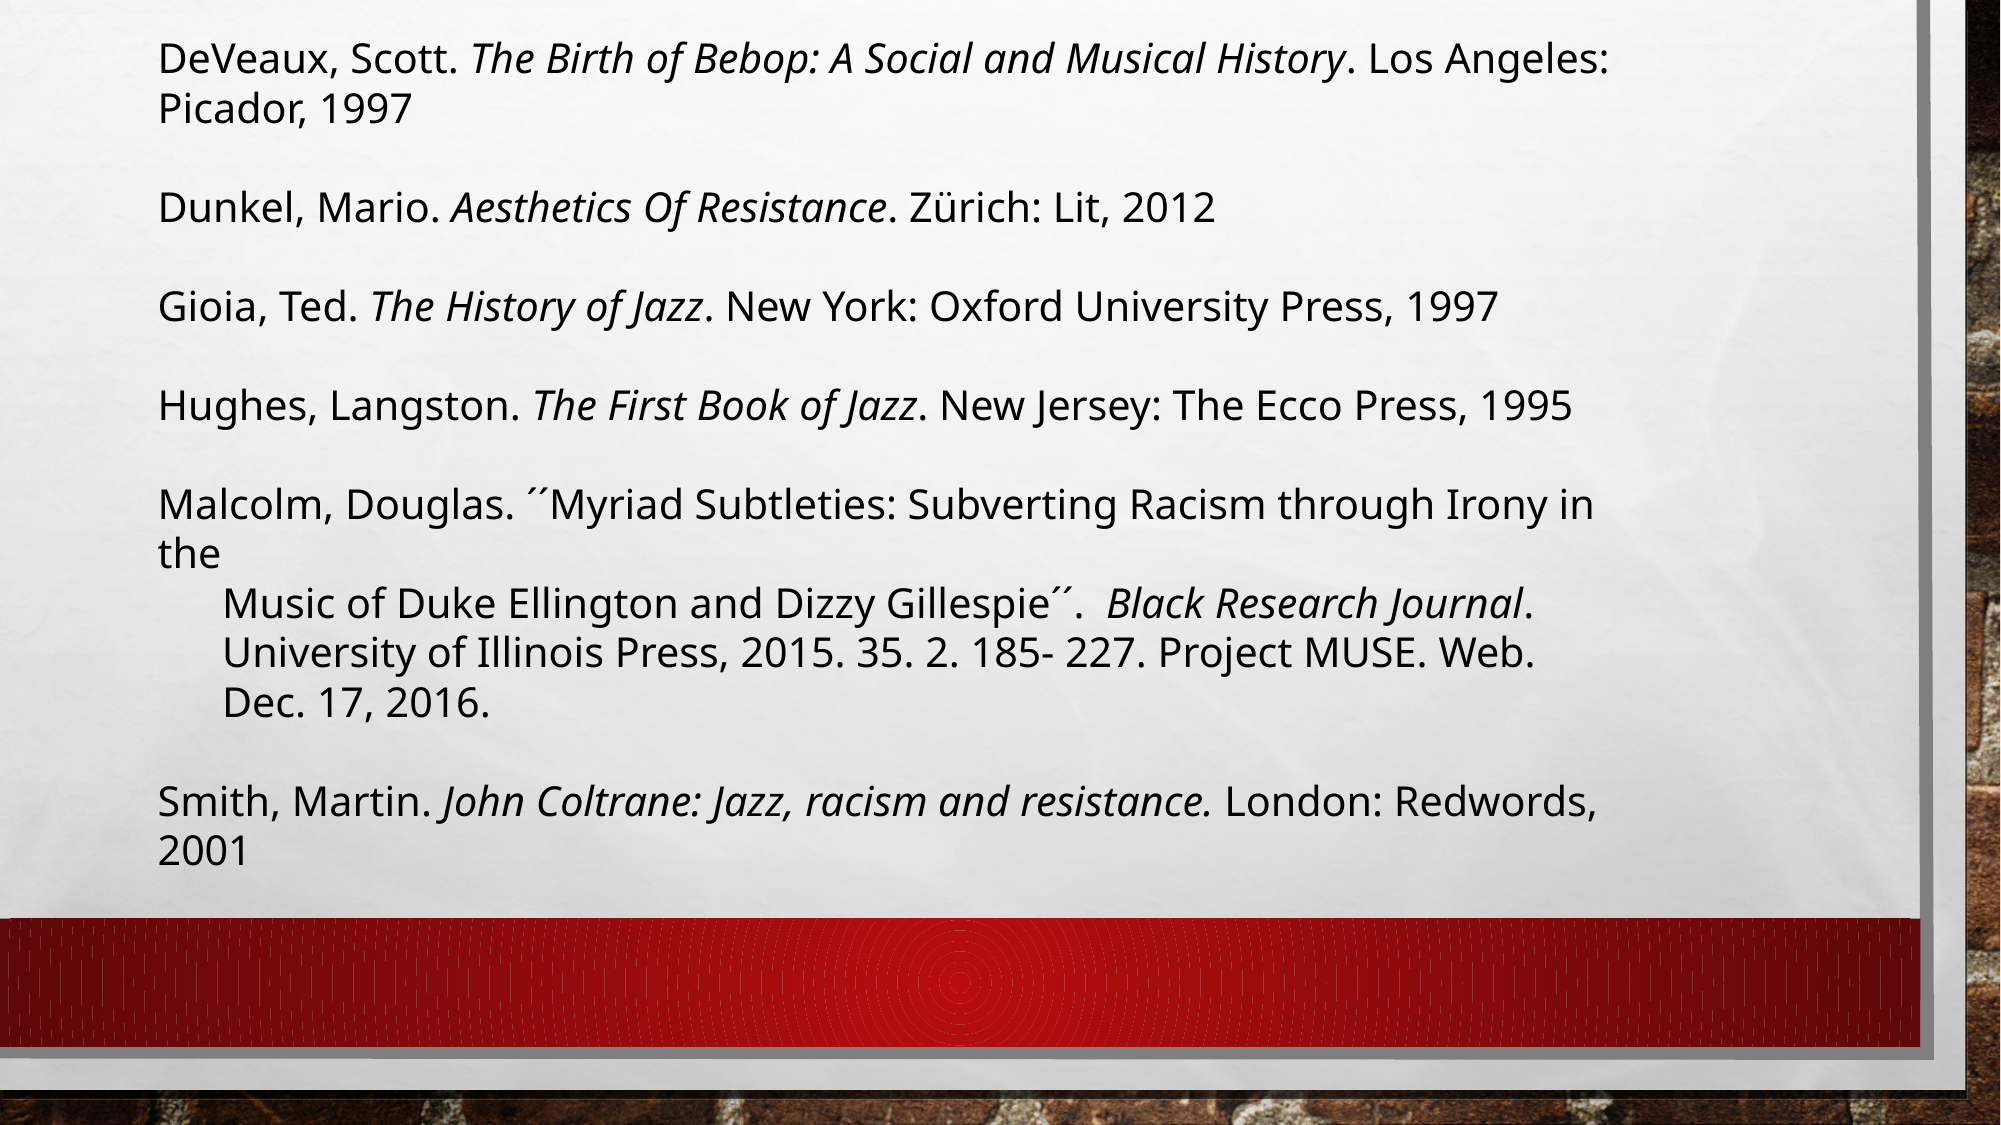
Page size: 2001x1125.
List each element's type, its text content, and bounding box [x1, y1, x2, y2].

list DeVeaux, Scott. The Birth of Bebop: A Social and Musical History. Los Angeles: Picador, 1997 Dunkel, Mario. Aesthetics Of Resistance. Zürich: Lit, 2012 Gioia, Ted. The History of Jazz. New York: Oxford University Press, 1997 Hughes, Langston. The First Book of Jazz. New Jersey: The Ecco Press, 1995 Malcolm, Douglas. ´´Myriad Subtleties: Subverting Racism through Irony in the Music of Duke Ellington and Dizzy Gillespie´´. Black Research Journal. University of Illinois Press, 2015. 35. 2. 185- 227. Project MUSE. Web. Dec. 17, 2016. Smith, Martin. John Coltrane: Jazz, racism and resistance. London: Redwords, 2001 [142, 66, 1672, 890]
